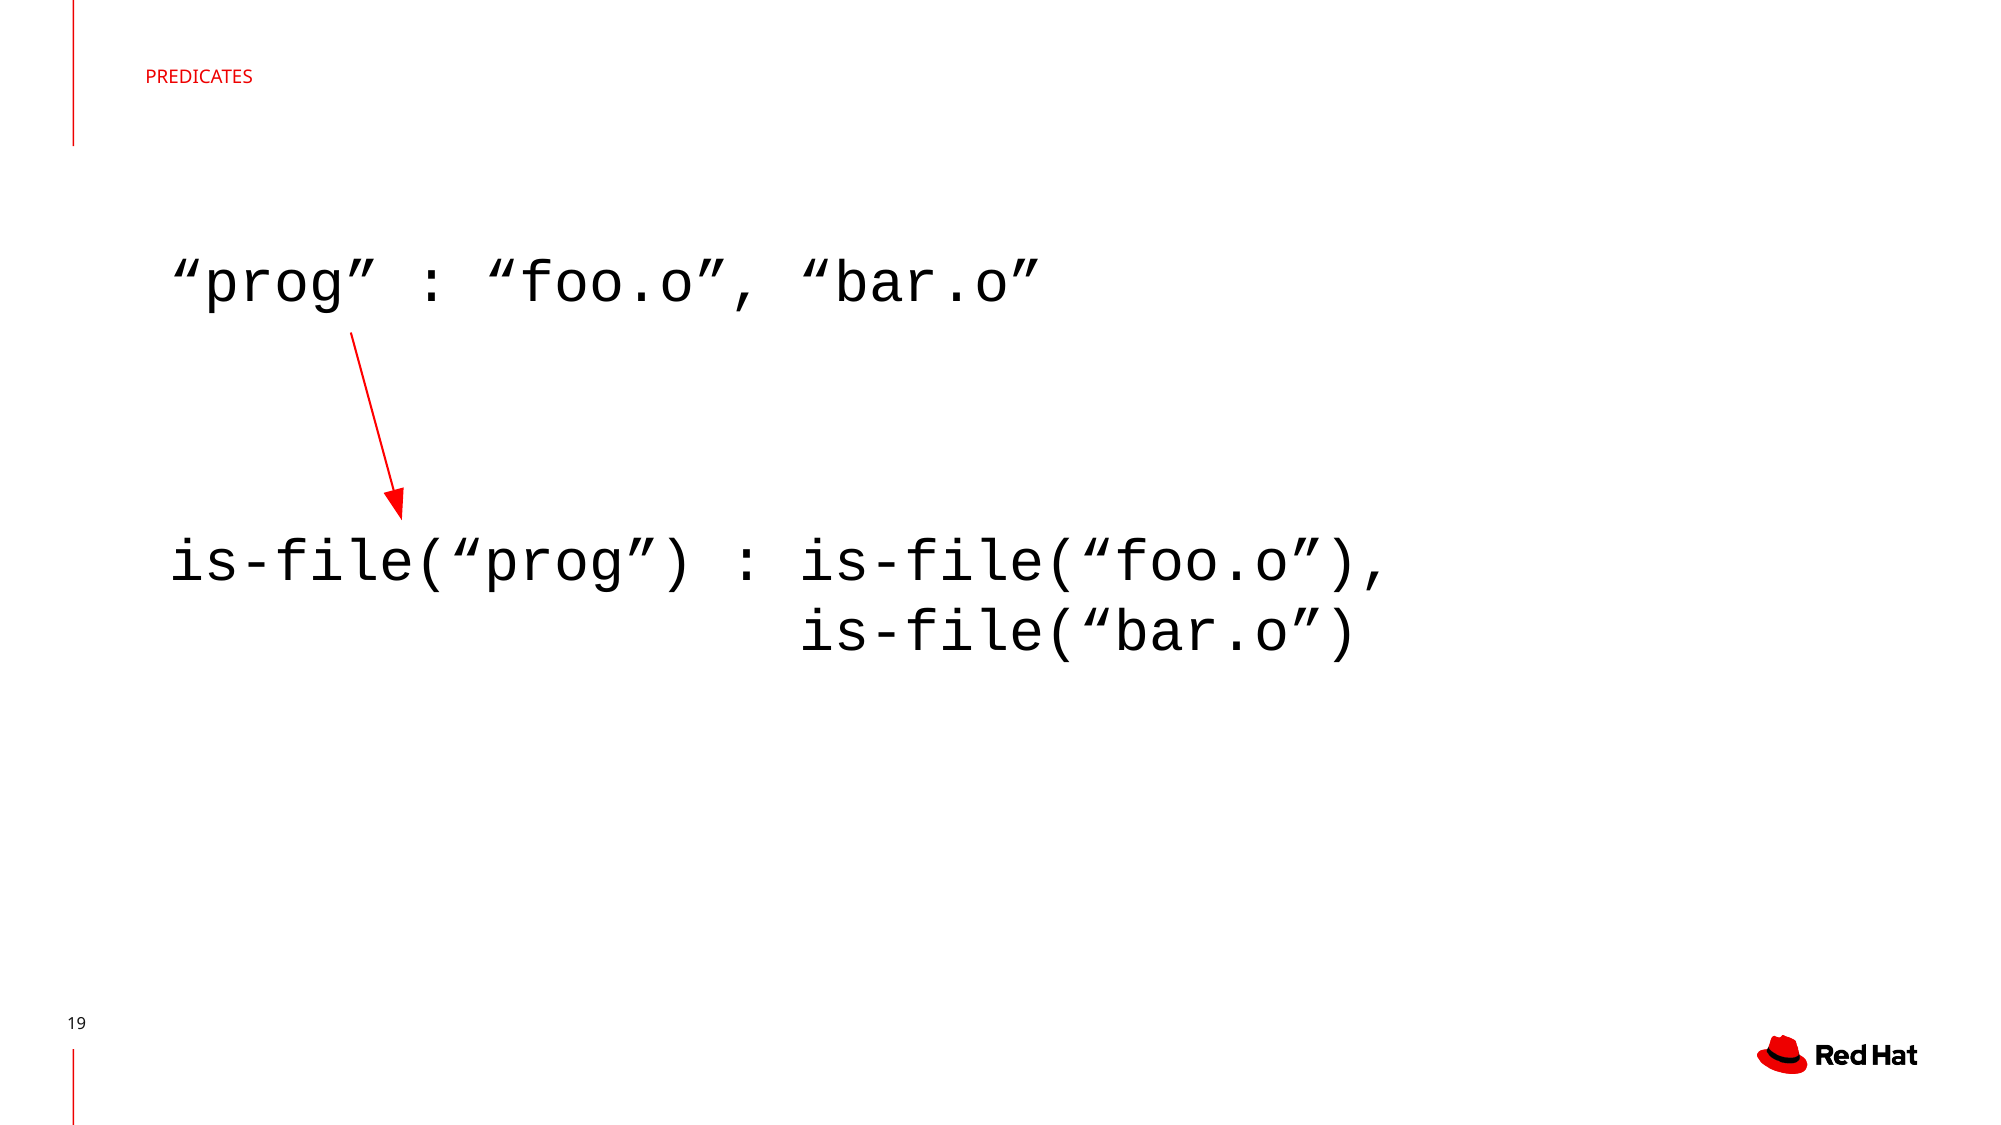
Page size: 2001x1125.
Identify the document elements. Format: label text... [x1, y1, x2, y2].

text_box PREDICATES [73, 9, 918, 144]
picture [1757, 1035, 1918, 1074]
text_box “prog” : “foo.o”, “bar.o” is-file(“prog”) : is-file(“foo.o”), is-file(“bar.o”) [154, 235, 1807, 670]
